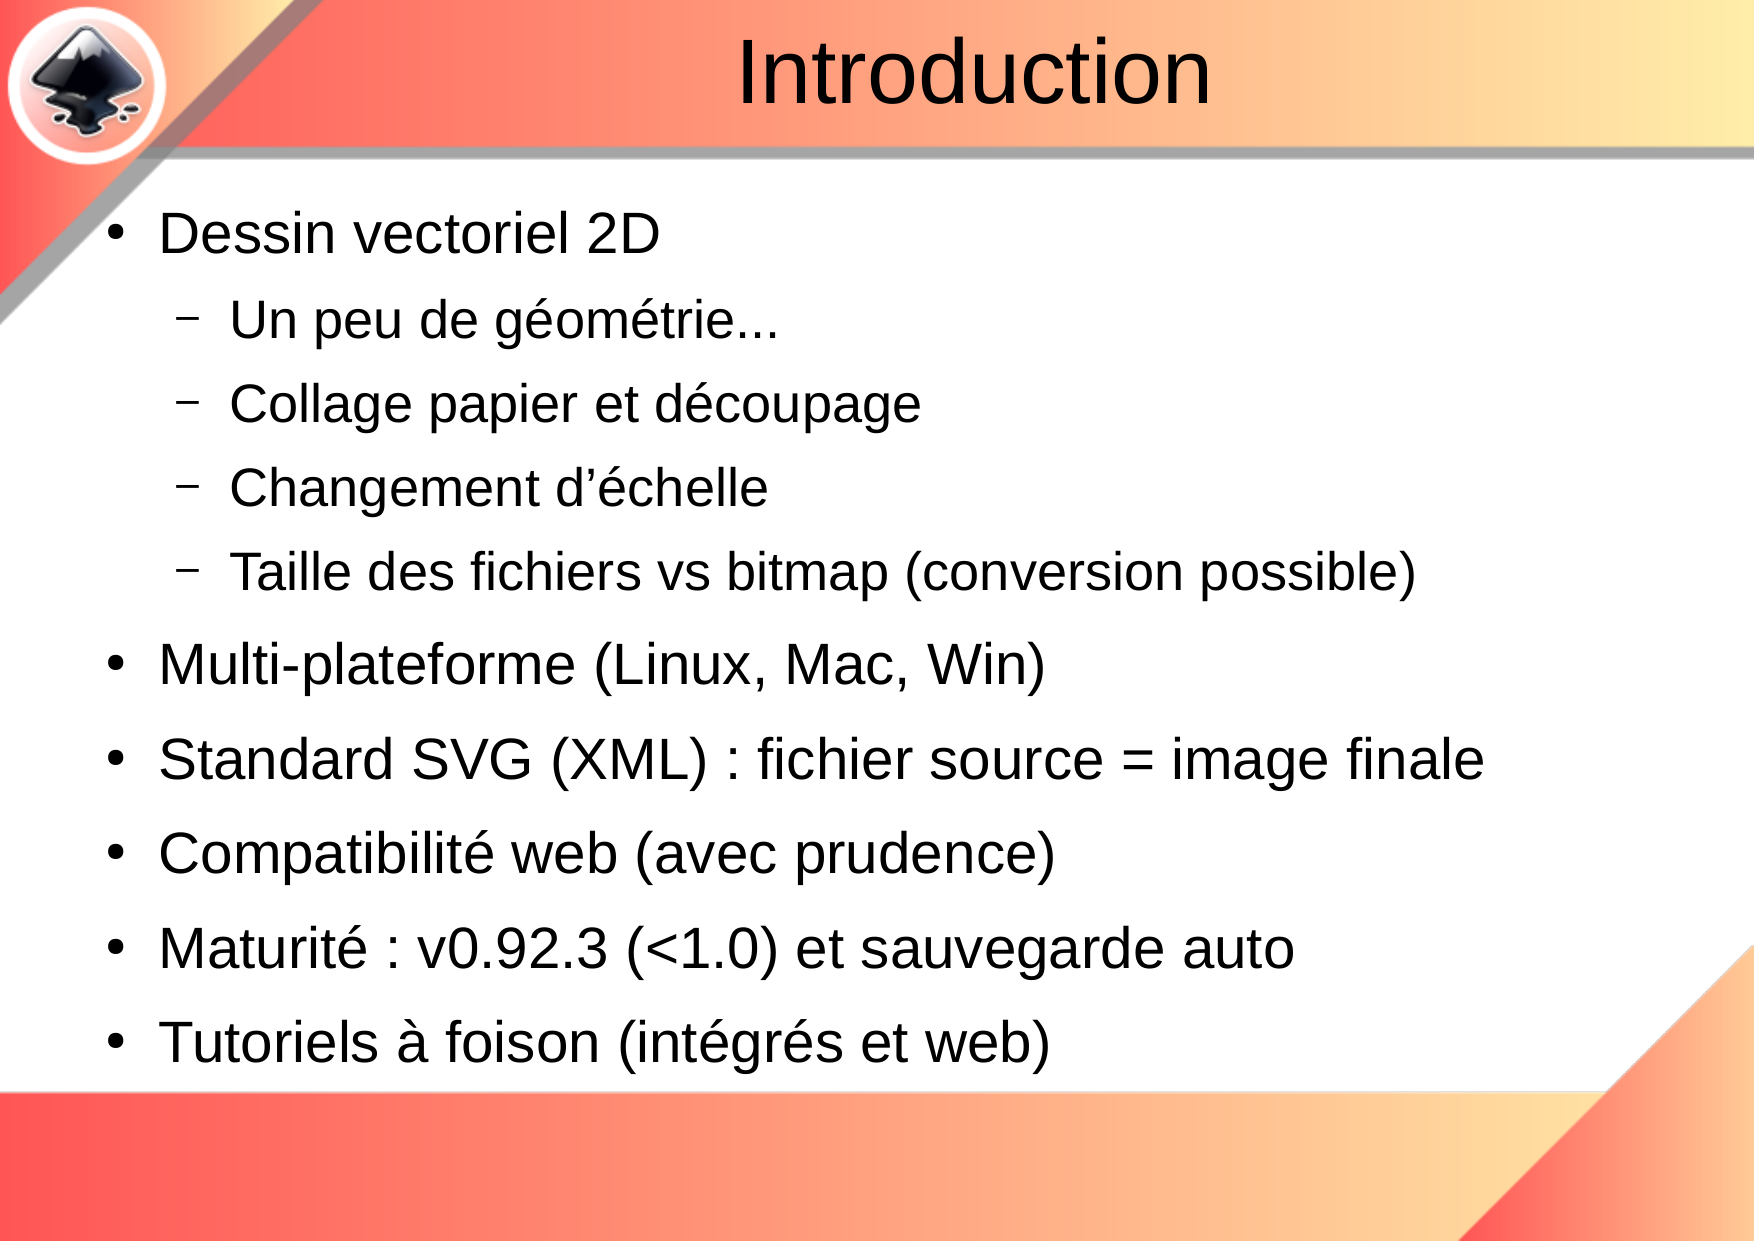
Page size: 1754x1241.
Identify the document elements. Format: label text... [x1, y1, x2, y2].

picture [738, 1052, 753, 1058]
picture [404, 1052, 418, 1059]
picture [248, 1052, 264, 1059]
picture [544, 1052, 560, 1059]
picture [0, 0, 1754, 325]
list Dessin vectoriel 2D Un peu de géométrie... Collage papier et découpage Changement d’échelle Taille des fichiers vs bitmap (conversion possible) Multi-plateforme (Linux, Mac, Win) Standard SVG (XML) : fichier source = image finale Compatibilité web (avec prudence) Maturité : v0.92.3 (<1.0) et sauvegarde auto Tutoriels à foison (intégrés et web) [87, 200, 1667, 1052]
picture [0, 945, 1754, 1241]
picture [1009, 1052, 1023, 1059]
picture [469, 1052, 485, 1059]
picture [201, 1052, 215, 1059]
title Introduction [283, 19, 1667, 125]
